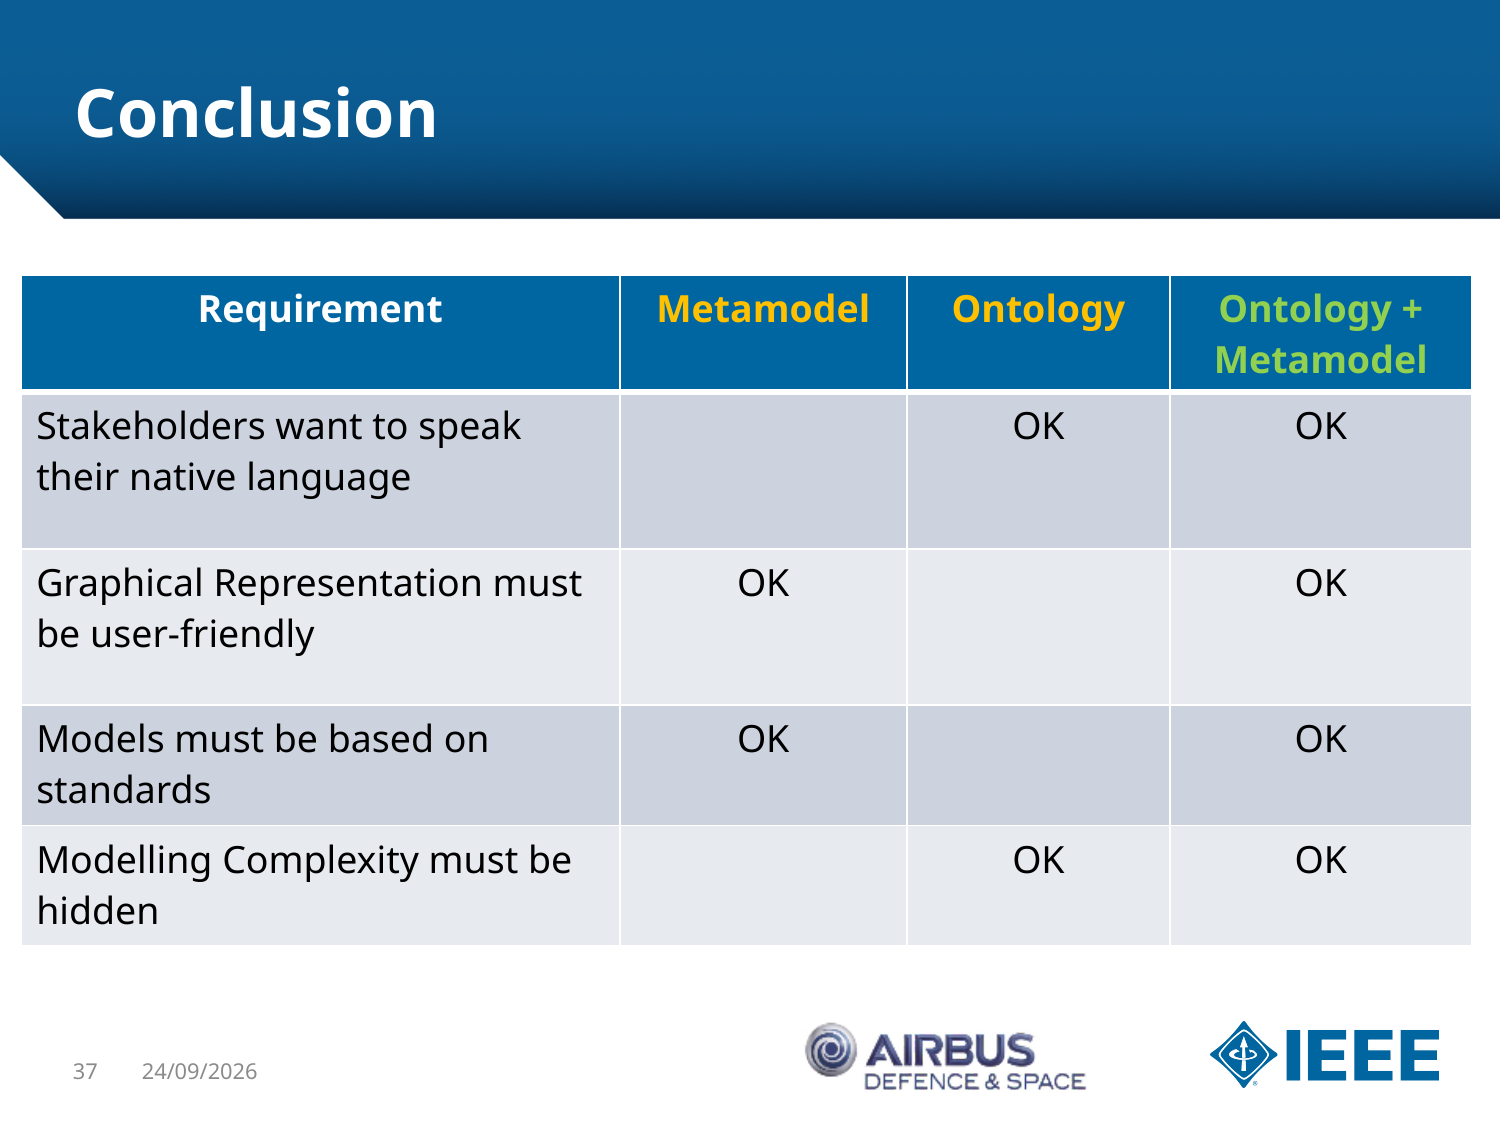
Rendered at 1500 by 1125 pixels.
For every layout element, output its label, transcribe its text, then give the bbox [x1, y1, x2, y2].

table_cell OK [908, 826, 1169, 945]
table_header Ontology [908, 276, 1169, 389]
table_cell OK [621, 706, 906, 825]
table_cell [621, 826, 906, 945]
table_header Requirement [22, 276, 619, 389]
slide_number <number> [72, 1042, 132, 1103]
table_cell [908, 706, 1169, 825]
table_cell Models must be based on standards [22, 706, 619, 825]
table_cell OK [621, 550, 906, 704]
table_cell OK [1171, 826, 1471, 945]
title Conclusion [59, 22, 1426, 199]
table_cell OK [1171, 395, 1471, 548]
table_cell Modelling Complexity must be hidden [22, 826, 619, 945]
table_cell Stakeholders want to speak their native language [22, 395, 619, 548]
table_header Ontology + Metamodel [1171, 276, 1471, 389]
table_cell [621, 395, 906, 548]
table_header Metamodel [621, 276, 906, 389]
table_cell OK [1171, 706, 1471, 825]
table_cell [908, 550, 1169, 704]
table_cell OK [908, 395, 1169, 548]
picture [0, 0, 1500, 1125]
slide_number 24/03/2021 [141, 1042, 412, 1103]
table_cell Graphical Representation must be user-friendly [22, 550, 619, 704]
table_cell OK [1171, 550, 1471, 704]
